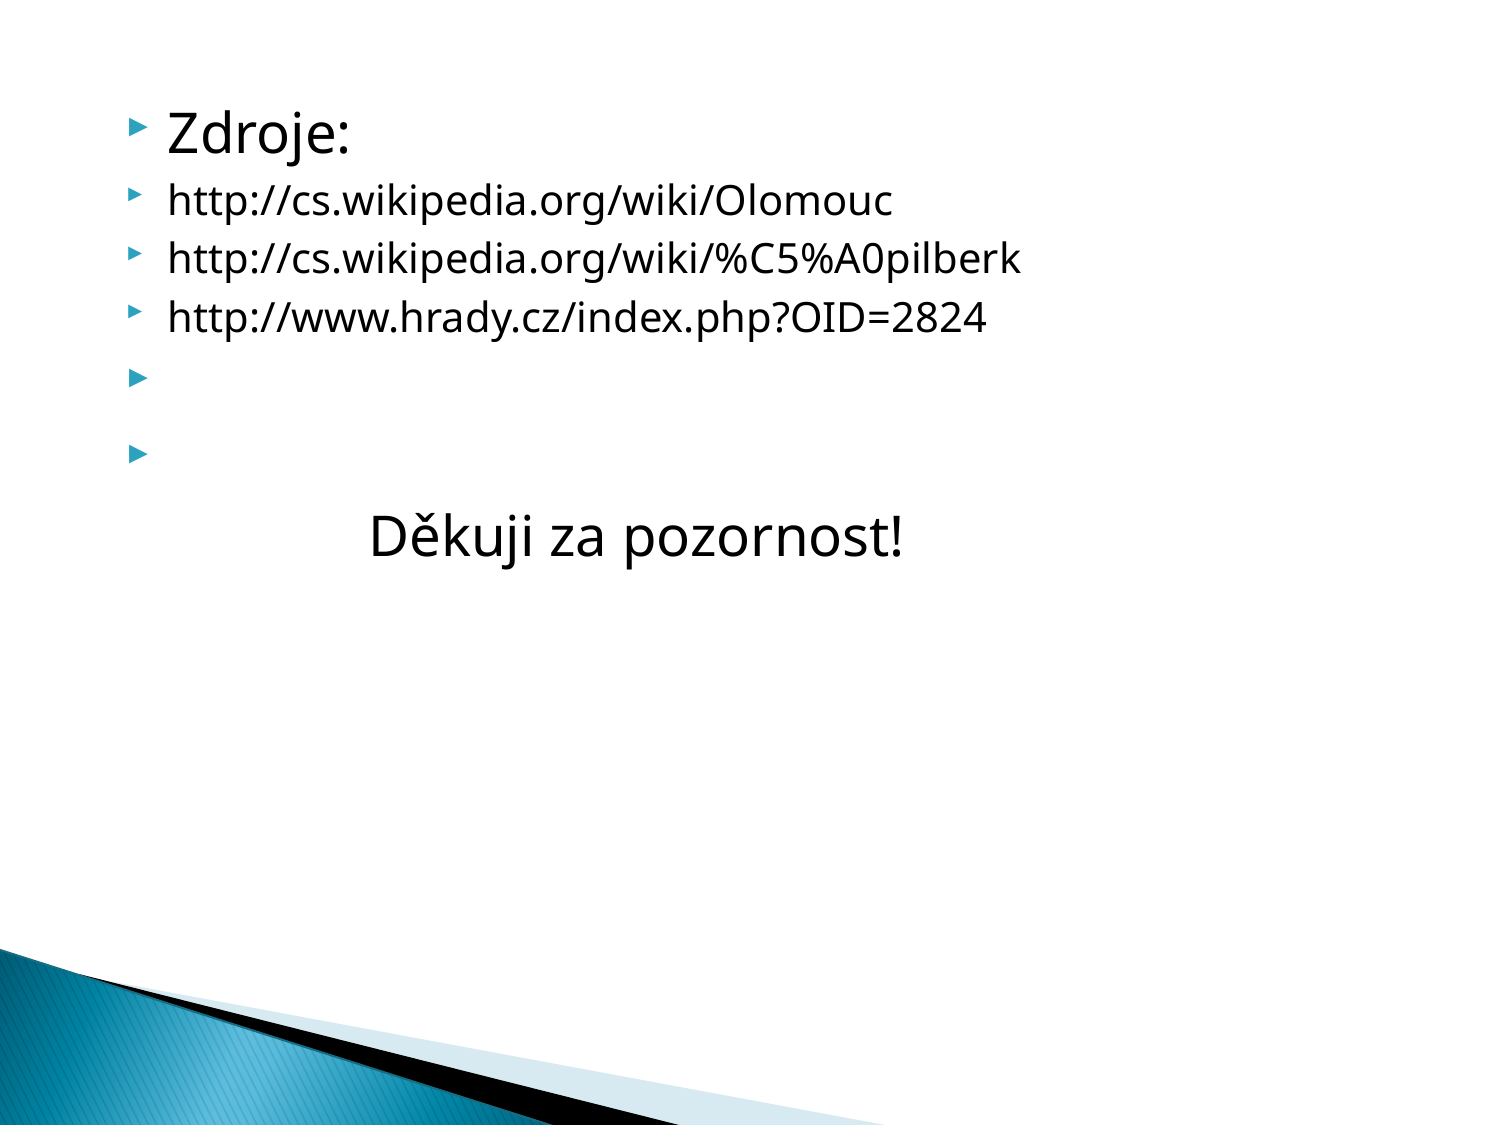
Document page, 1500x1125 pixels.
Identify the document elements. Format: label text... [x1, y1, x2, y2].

list Zdroje: http://cs.wikipedia.org/wiki/Olomouc http://cs.wikipedia.org/wiki/%C5%A0pilberk http://www.hrady.cz/index.php?OID=2824 Děkuji za pozornost! [75, 90, 1426, 986]
